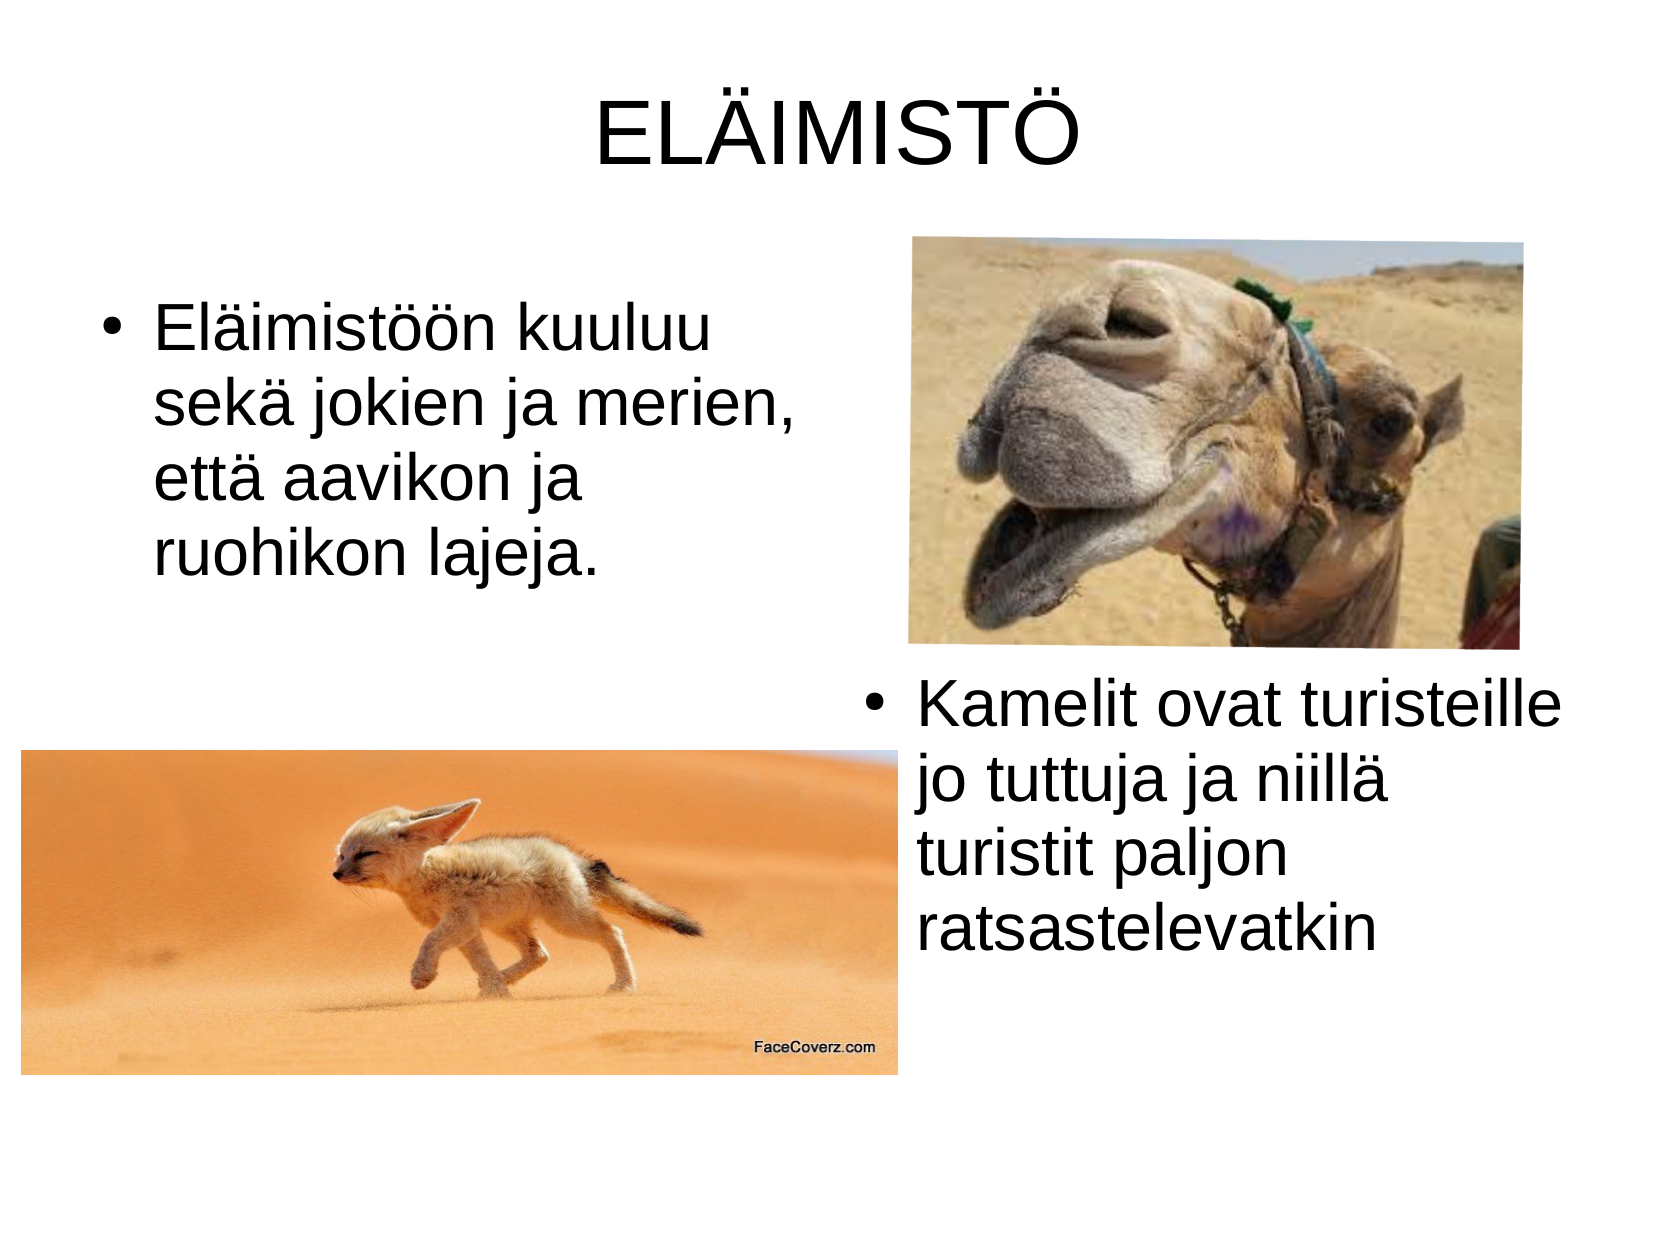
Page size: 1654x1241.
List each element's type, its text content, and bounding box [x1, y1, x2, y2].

picture [907, 236, 1524, 650]
title ELÄIMISTÖ [94, 29, 1583, 237]
list Eläimistöön kuuluu sekä jokien ja merien, että aavikon ja ruohikon lajeja. [82, 290, 809, 750]
list Kamelit ovat turisteille jo tuttuja ja niillä turistit paljon ratsastelevatkin [845, 665, 1572, 1009]
picture [21, 750, 898, 1075]
